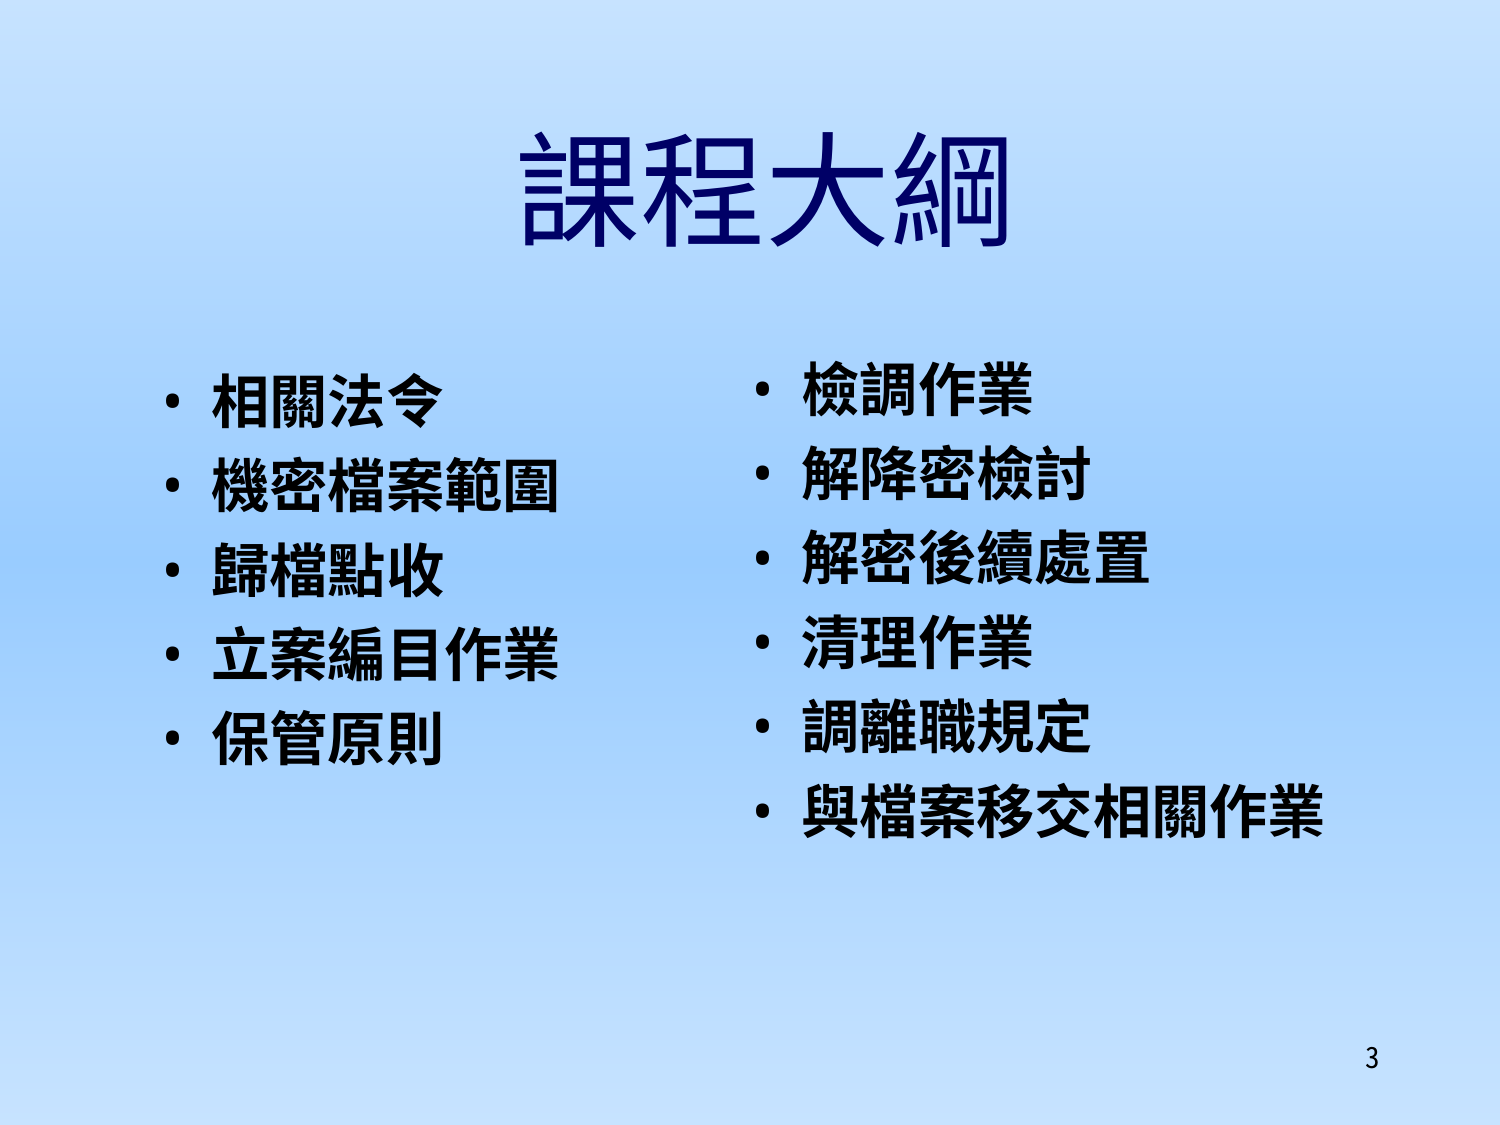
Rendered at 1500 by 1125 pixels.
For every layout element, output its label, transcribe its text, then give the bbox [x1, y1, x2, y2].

list 相關法令 機密檔案範圍 歸檔點收 立案編目作業 保管原則 [147, 350, 848, 1125]
text_box <編號> [1074, 1051, 1388, 1101]
list 檢調作業 解降密檢討 解密後續處置 清理作業 調離職規定 與檔案移交相關作業 [738, 337, 1426, 1051]
title 課程大綱 [159, 113, 1372, 261]
